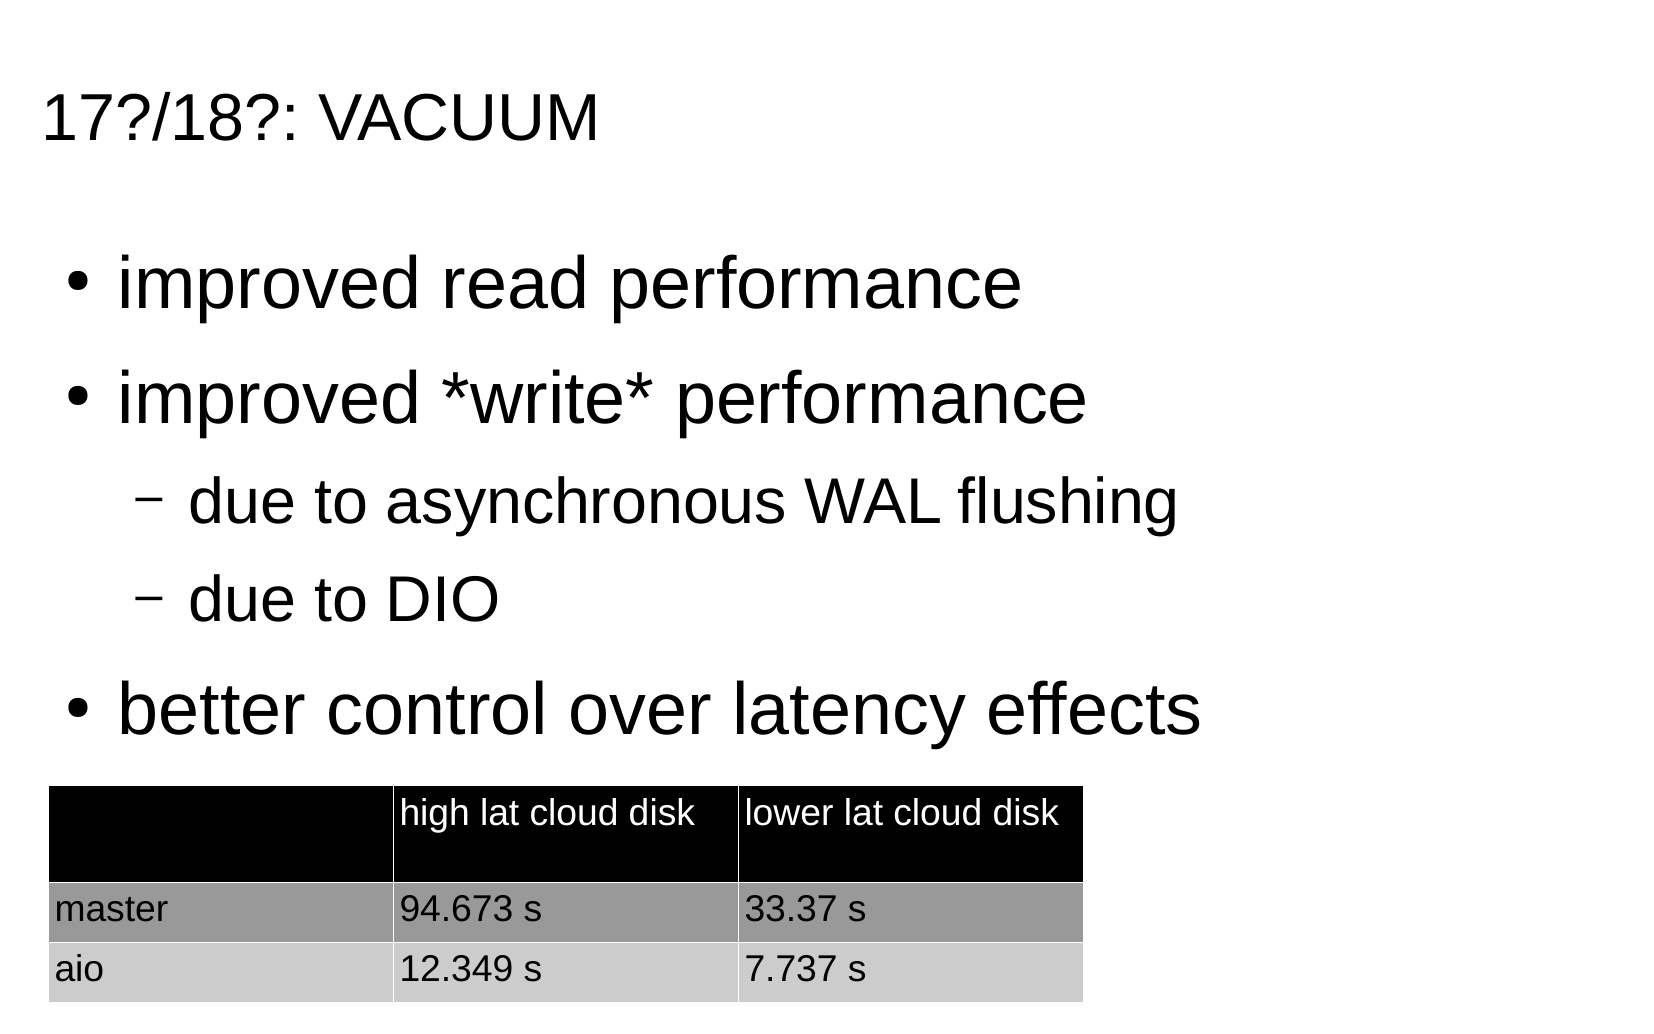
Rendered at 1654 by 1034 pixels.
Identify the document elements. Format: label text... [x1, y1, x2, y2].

table_cell 94.673 s [394, 883, 738, 942]
table_cell aio [49, 943, 393, 1002]
title 17?/18?: VACUUM [41, 40, 1605, 195]
table_header high lat cloud disk [394, 786, 738, 882]
table_cell 33.37 s [739, 883, 1083, 942]
table_header lower lat cloud disk [739, 786, 1083, 882]
table_cell 12.349 s [394, 943, 738, 1002]
table_cell 7.737 s [739, 943, 1083, 1002]
table_header [49, 786, 393, 882]
table_cell master [49, 883, 393, 942]
list improved read performance improved *write* performance due to asynchronous WAL flushing due to DIO better control over latency effects [47, 241, 1605, 930]
